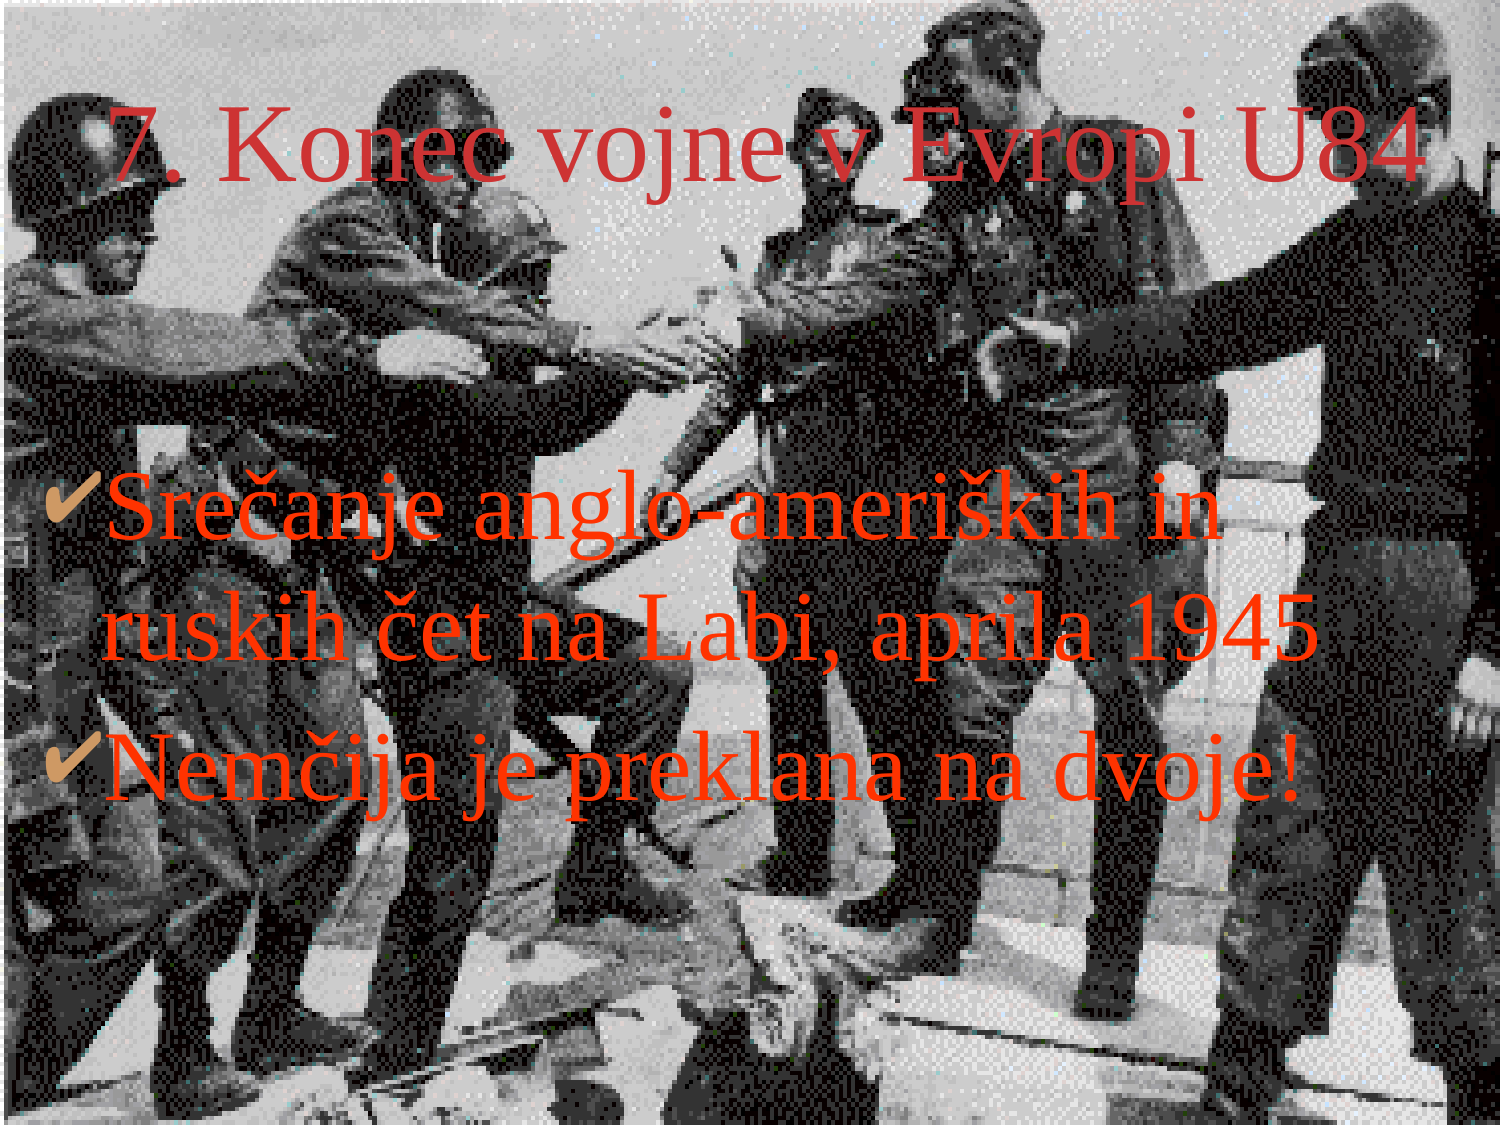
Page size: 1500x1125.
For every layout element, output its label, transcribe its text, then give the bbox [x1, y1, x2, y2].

title 7. Konec vojne v Evropi U84 [88, 42, 1465, 231]
list Srečanje anglo-ameriških in ruskih čet na Labi, aprila 1945 Nemčija je preklana na dvoje! [29, 432, 1453, 917]
picture [0, 0, 1500, 1125]
